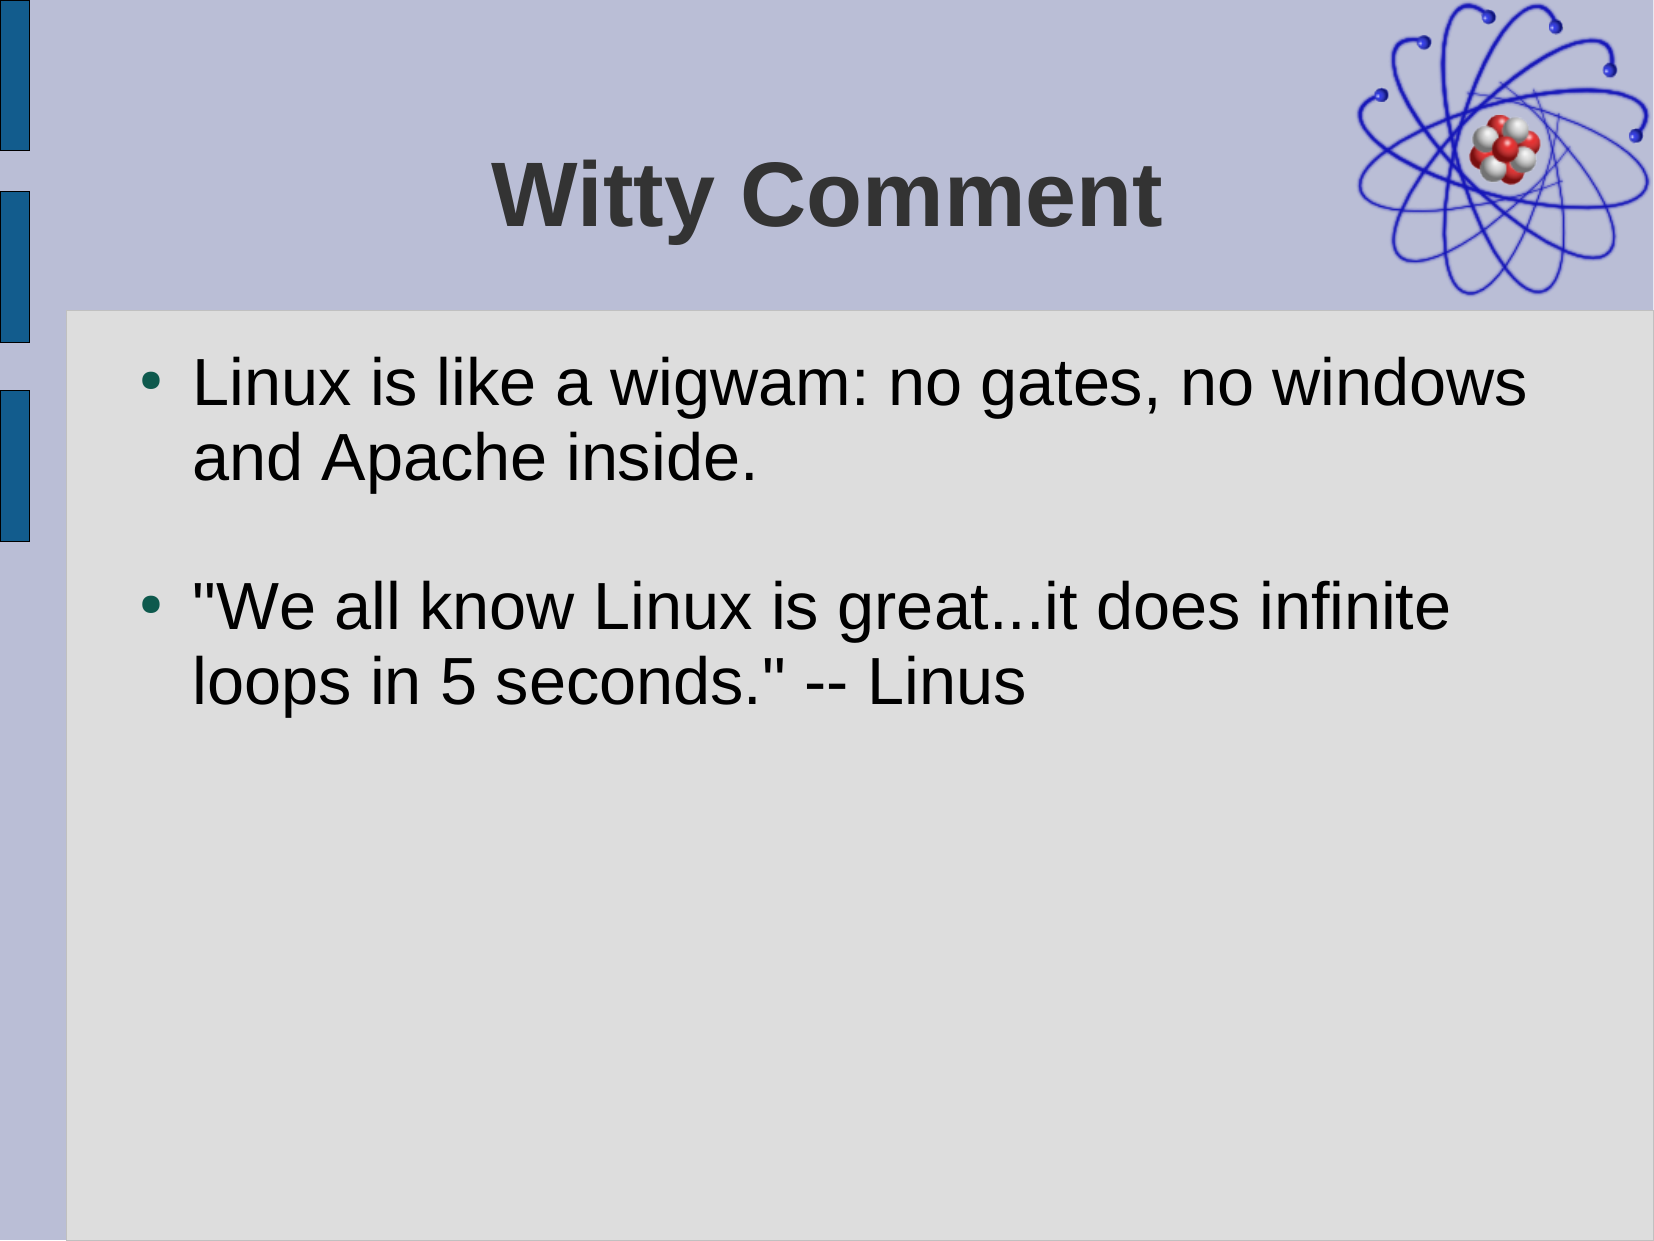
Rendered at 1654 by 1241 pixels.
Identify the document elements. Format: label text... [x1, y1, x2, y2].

title Witty Comment [121, 91, 1353, 299]
picture [1353, 0, 1654, 301]
text_box [121, 344, 1534, 1127]
